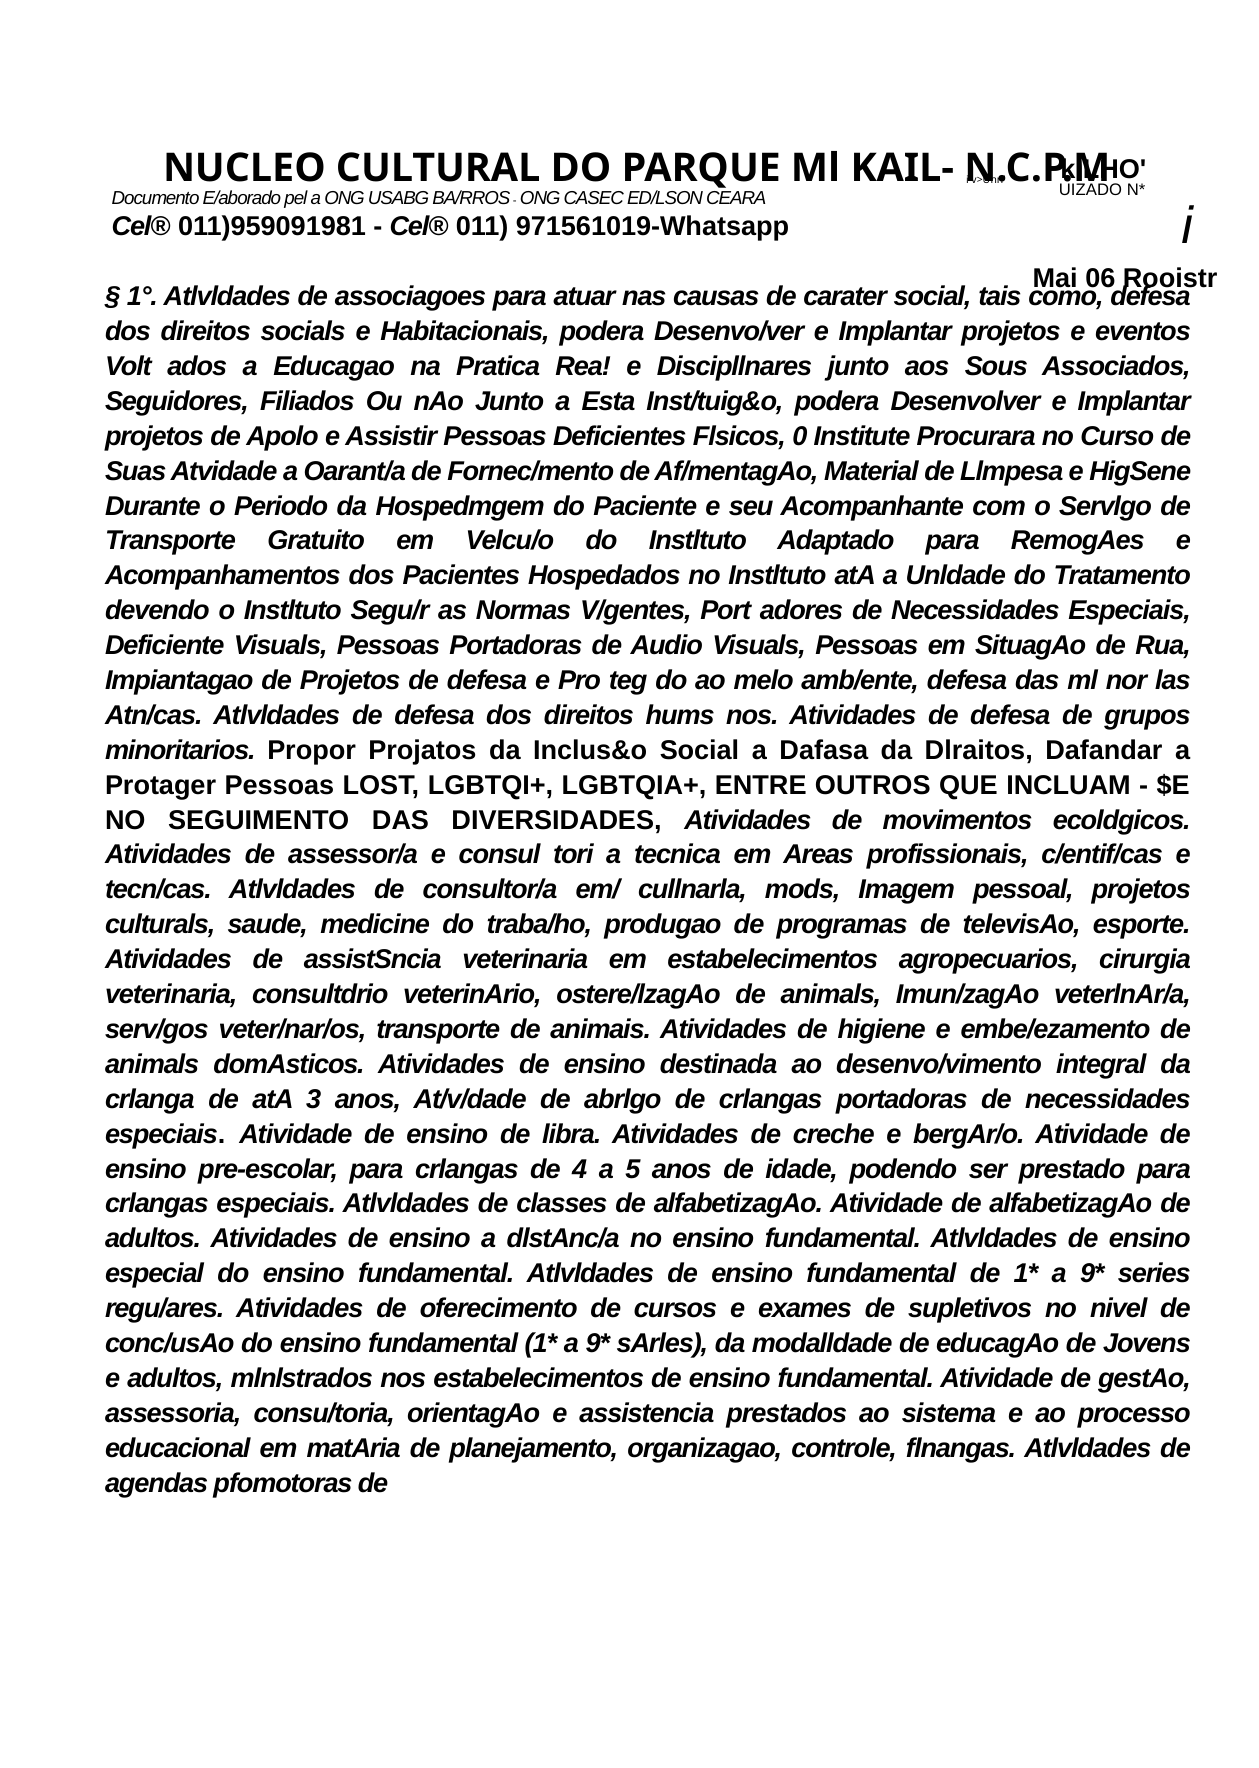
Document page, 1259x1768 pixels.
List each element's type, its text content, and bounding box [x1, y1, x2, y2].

text_box UIZADO N* [1059, 184, 1158, 198]
text_box i [1181, 191, 1211, 241]
text_box i v>Unn' [966, 174, 1060, 183]
text_box kiLHO' [1060, 169, 1113, 183]
text_box Documento E/aborado pel a ONG USABG BA/RROS - ONG CASEC ED/LSON CEARA Cel® 011)959091981 - Cel® 011) 971561019-Whatsapp [112, 186, 1028, 243]
text_box NUCLEO CULTURAL DO PARQUE Ml KAIL- N.C.P.M [163, 142, 1153, 177]
text_box § 1°. Atlvldades de associagoes para atuar nas causas de carater social, tais como, defesa dos direitos socials e Habitacionais, podera Desenvo/ver e Implantar projetos e eventos Volt ados a Educagao na Pratica Rea! e Discipllnares junto aos Sous Associados, Seguidores, Filiados Ou nAo Junto a Esta Inst/tuig&o, podera Desenvolver e Implantar projetos de Apolo e Assistir Pessoas Deficientes Flsicos, 0 Institute Procurara no Curso de Suas Atvidade a Oarant/a de Fornec/mento de Af/mentagAo, Material de Llmpesa e HigSene Durante o Periodo da Hospedmgem do Paciente e seu Acompanhante com o Servlgo de Transporte Gratuito em Velcu/o do Instltuto Adaptado para RemogAes e Acompanhamentos dos Pacientes Hospedados no Instltuto atA a Unldade do Tratamento devendo o Instltuto Segu/r as Normas V/gentes, Port adores de Necessidades Especiais, Deficiente Visuals, Pessoas Portadoras de Audio Visuals, Pessoas em SituagAo de Rua, Impiantagao de Projetos de defesa e Pro teg do ao melo amb/ente, defesa das ml nor las Atn/cas. Atlvldades de defesa dos direitos hums nos. Atividades de defesa de grupos minoritarios. Propor Projatos da Inclus&o Social a Dafasa da Dlraitos, Dafandar a Protager Pessoas LOST, LGBTQI+, LGBTQIA+, ENTRE OUTROS QUE INCLUAM - $E NO SEGUIMENTO DAS DIVERSIDADES, Atividades de movimentos ecoldgicos. Atividades de assessor/a e consul tori a tecnica em Areas profissionais, c/entif/cas e tecn/cas. Atlvldades de consultor/a em/ cullnarla, mods, Imagem pessoal, projetos culturals, saude, medicine do traba/ho, produgao de programas de televisAo, esporte. Atividades de assistSncia veterinaria em estabelecimentos agropecuarios, cirurgia veterinaria, consultdrio veterinArio, ostere/lzagAo de animals, Imun/zagAo veterlnAr/a, serv/gos veter/nar/os, transporte de animais. Atividades de higiene e embe/ezamento de animals domAsticos. Atividades de ensino destinada ao desenvo/vimento integral da crlanga de atA 3 anos, At/v/dade de abrlgo de crlangas portadoras de necessidades especiais. Atividade de ensino de libra. Atividades de creche e bergAr/o. Atividade de ensino pre-escolar, para crlangas de 4 a 5 anos de idade, podendo ser prestado para crlangas especiais. Atlvldades de classes de alfabetizagAo. Atividade de alfabetizagAo de adultos. Atividades de ensino a dlstAnc/a no ensino fundamental. Atlvldades de ensino especial do ensino fundamental. Atlvldades de ensino fundamental de 1* a 9* series regu/ares. Atividades de oferecimento de cursos e exames de supletivos no nivel de conc/usAo do ensino fundamental (1* a 9* sArles), da modalldade de educagAo de Jovens e adultos, mlnlstrados nos estabelecimentos de ensino fundamental. Atividade de gestAo, assessoria, consu/toria, orientagAo e assistencia prestados ao sistema e ao processo educacional em matAria de planejamento, organizagao, controle, flnangas. Atlvldades de agendas pfomotoras de [105, 276, 1208, 1637]
text_box Mai 06 Rooistr [1033, 260, 1136, 276]
